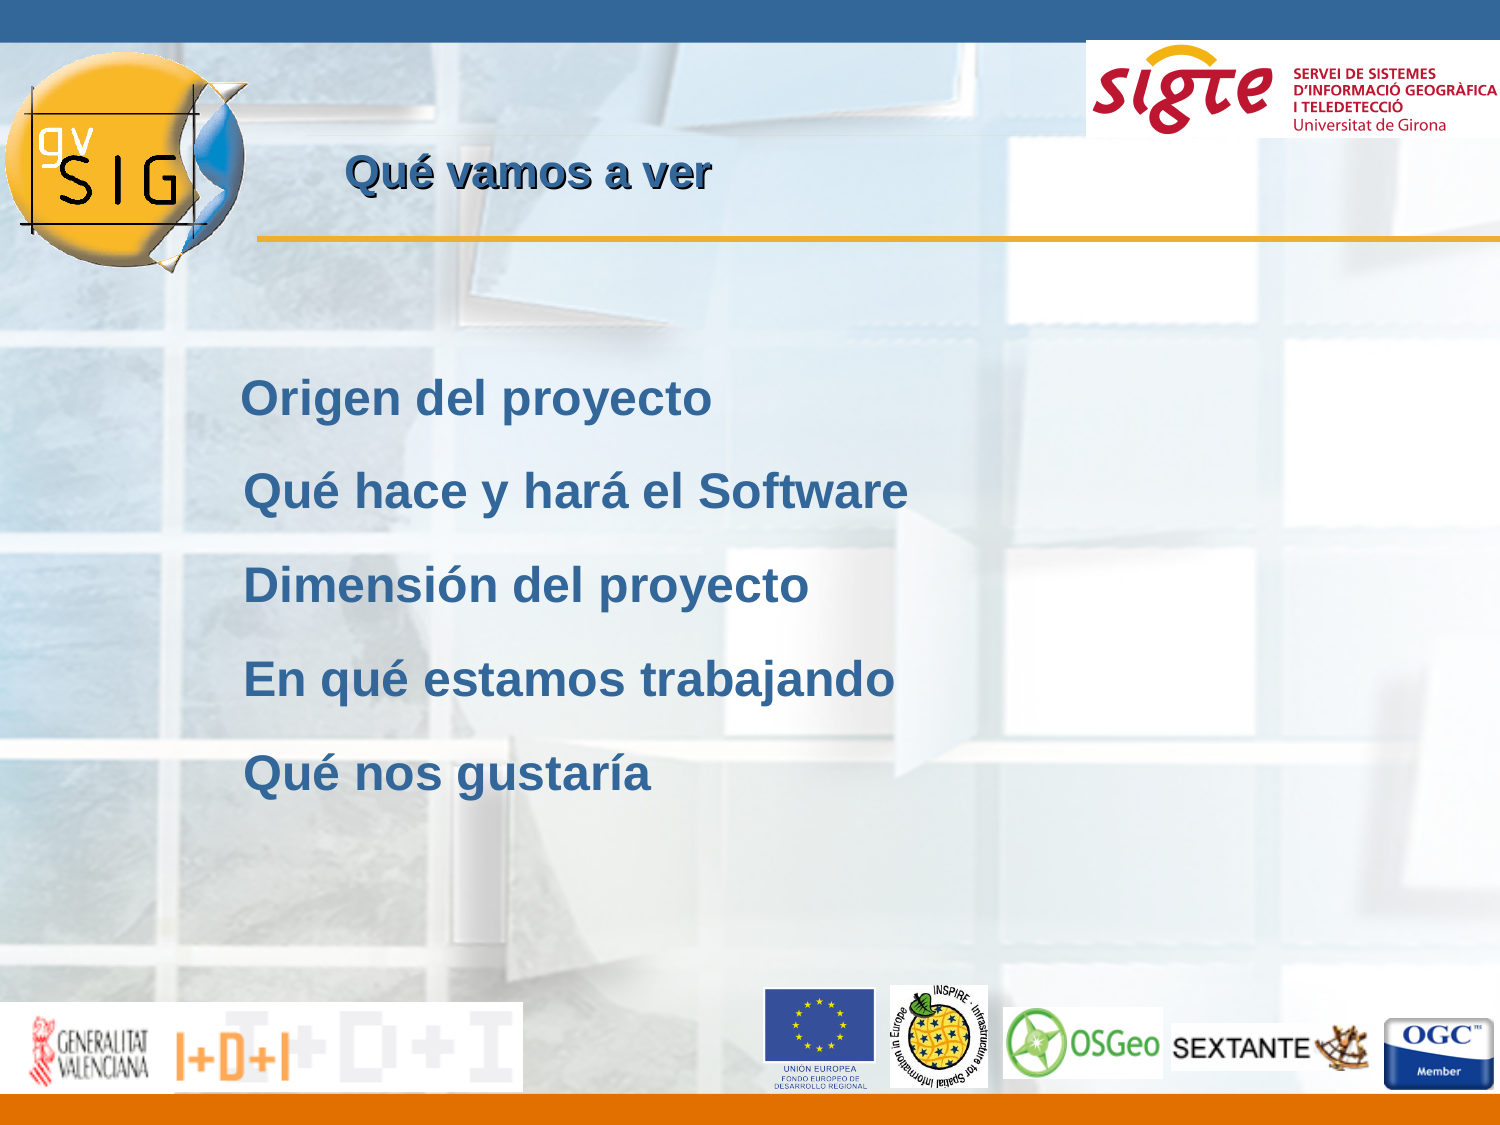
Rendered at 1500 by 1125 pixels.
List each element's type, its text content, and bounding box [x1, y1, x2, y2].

picture [1171, 1023, 1375, 1071]
picture [890, 985, 988, 1088]
picture [1384, 1018, 1494, 1090]
picture [1003, 1007, 1163, 1079]
text_box Qué vamos a ver [344, 148, 712, 201]
picture [0, 1002, 523, 1094]
picture [0, 49, 250, 276]
text_box Origen del proyecto Qué hace y hará el Software Dimensión del proyecto En qué estamos trabajando Qué nos gustaría [134, 325, 1399, 904]
picture [763, 987, 876, 1089]
picture [1086, 40, 1500, 138]
